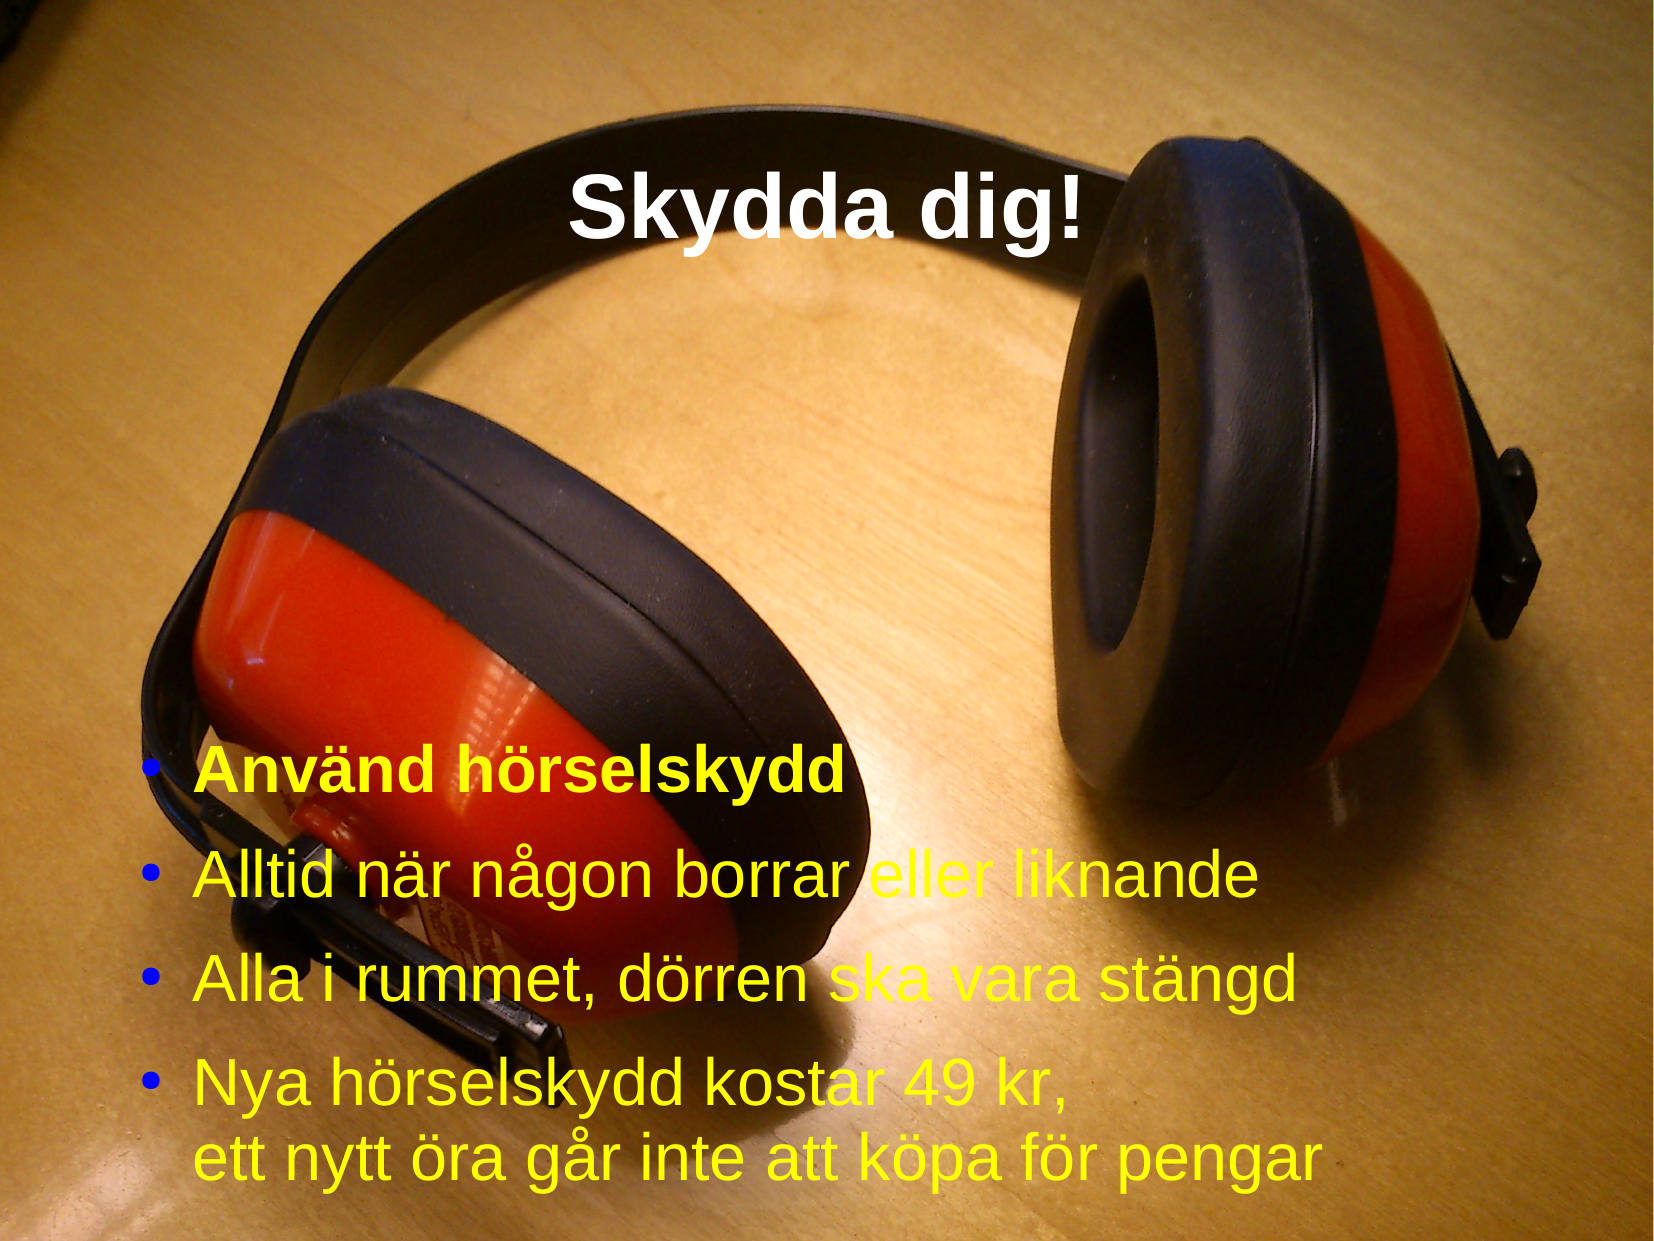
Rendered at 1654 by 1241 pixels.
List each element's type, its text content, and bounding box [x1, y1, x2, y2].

picture [0, 0, 1654, 1241]
list Använd hörselskydd Alltid när någon borrar eller liknande Alla i rummet, dörren ska vara stängd Nya hörselskydd kostar 49 kr, ett nytt öra går inte att köpa för pengar [121, 732, 1524, 1225]
title Skydda dig! [121, 102, 1534, 311]
